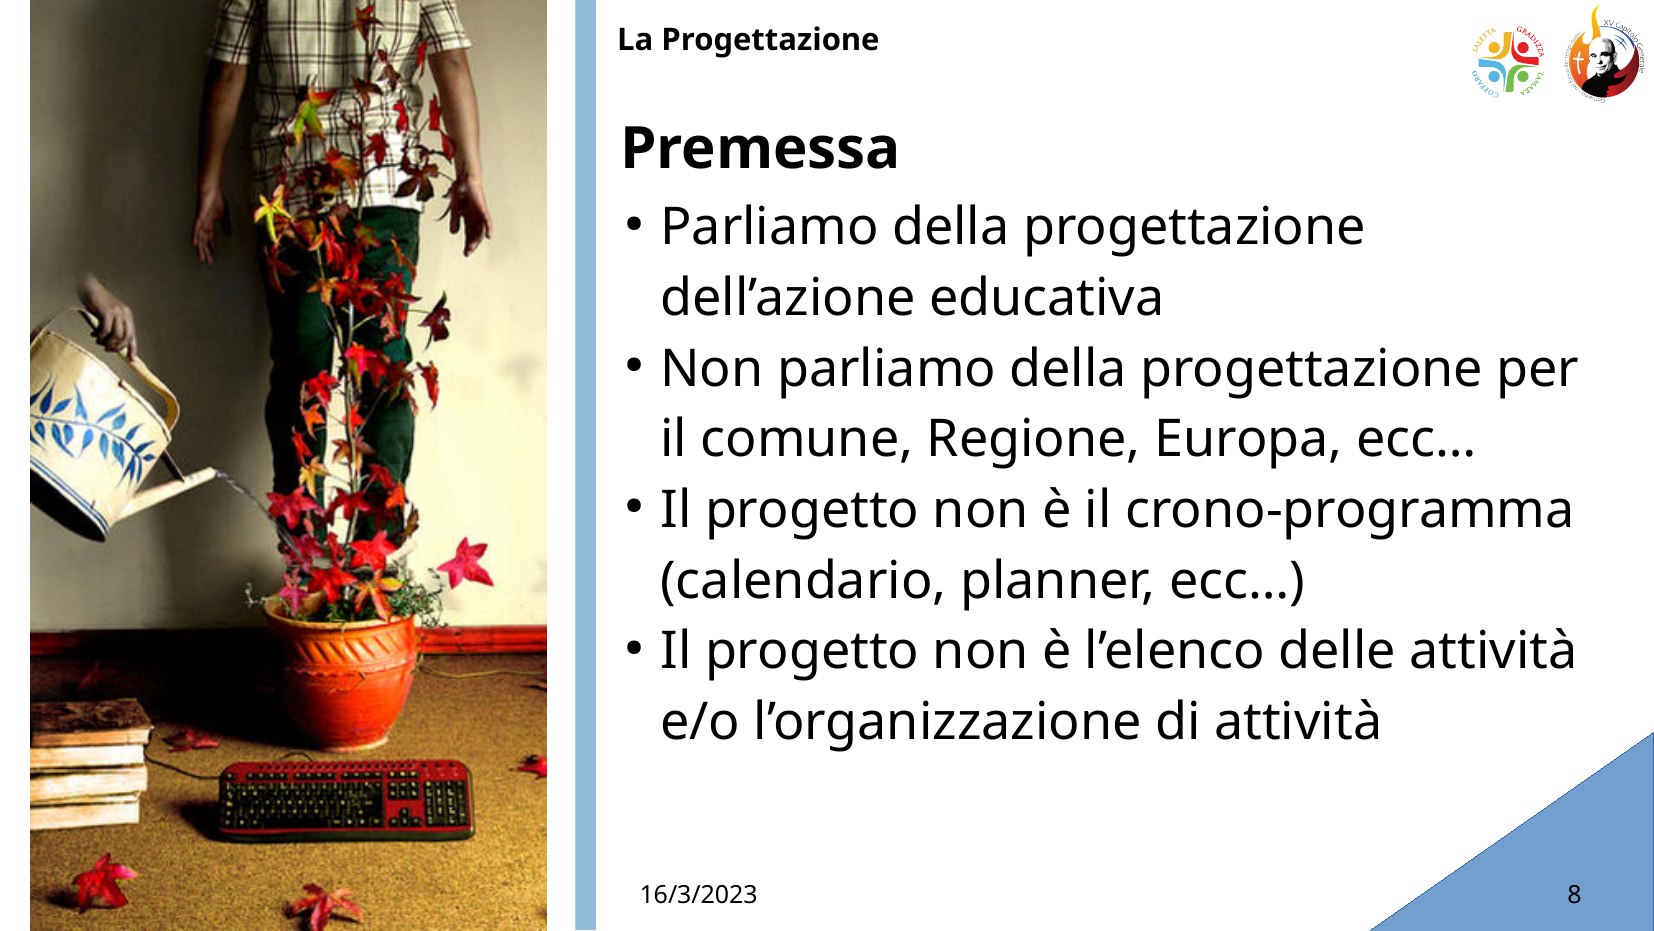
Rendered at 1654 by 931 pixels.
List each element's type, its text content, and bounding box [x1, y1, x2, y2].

text_box La Progettazione [602, 9, 1335, 63]
subtitle Parliamo della progettazione dell’azione educativa Non parliamo della progettazione per il comune, Regione, Europa, ecc… Il progetto non è il crono-programma (calendario, planner, ecc…) Il progetto non è l’elenco delle attività e/o l’organizzazione di attività [624, 188, 1602, 885]
picture [1563, 4, 1646, 103]
title Premessa [620, 106, 1617, 178]
picture [30, 0, 547, 931]
